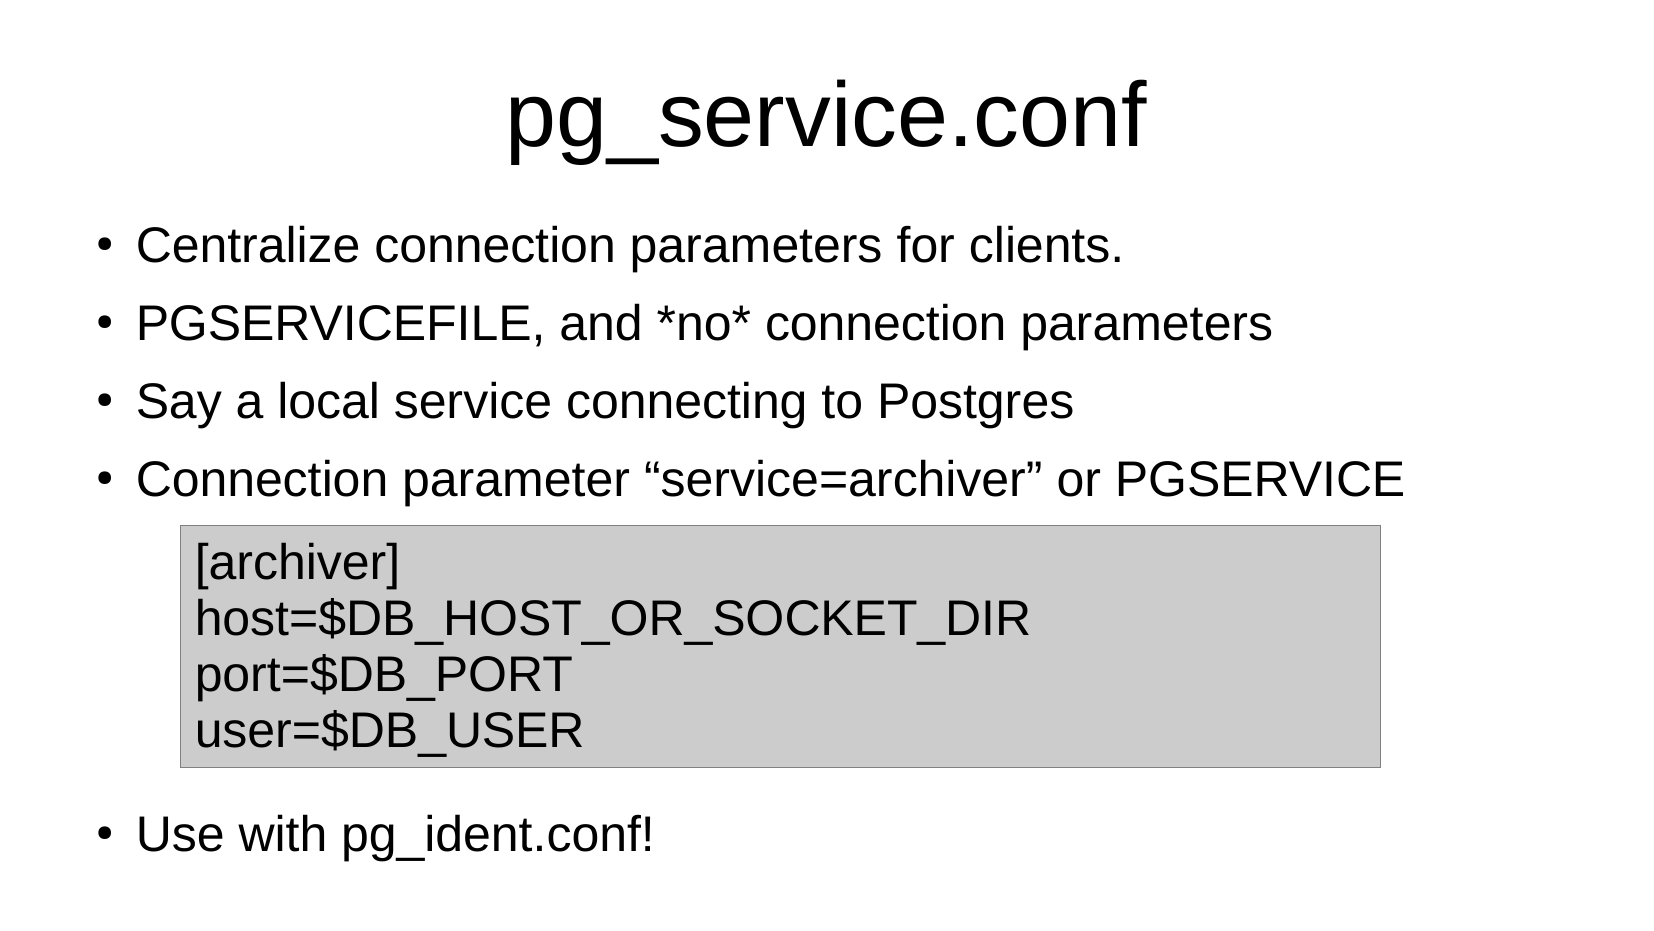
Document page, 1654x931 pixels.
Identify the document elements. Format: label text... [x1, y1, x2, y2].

list Centralize connection parameters for clients. PGSERVICEFILE, and *no* connection parameters Say a local service connecting to Postgres Connection parameter “service=archiver” or PGSERVICE Use with pg_ident.conf! [82, 217, 1571, 871]
text_box [archiver] host=$DB_HOST_OR_SOCKET_DIR port=$DB_PORT user=$DB_USER [180, 525, 1381, 768]
title pg_service.conf [82, 37, 1571, 193]
